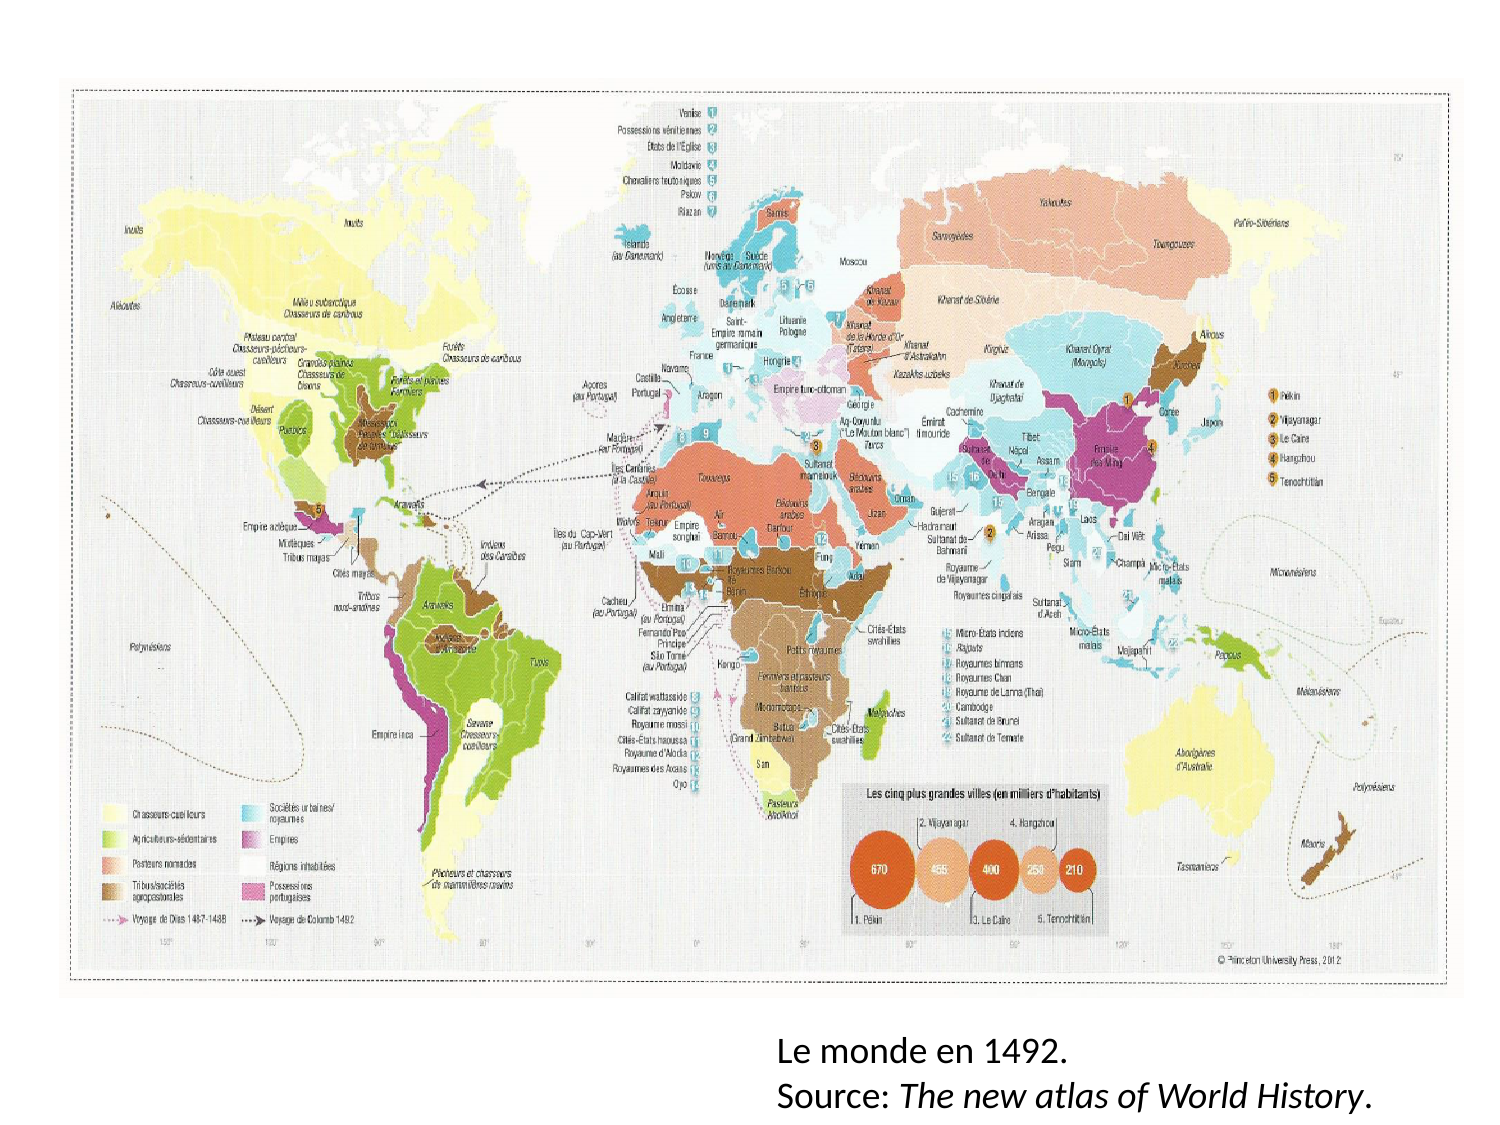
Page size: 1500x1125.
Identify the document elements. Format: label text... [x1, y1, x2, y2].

text_box Le monde en 1492. Source: The new atlas of World History. [761, 1011, 1471, 1124]
picture [59, 78, 1464, 998]
